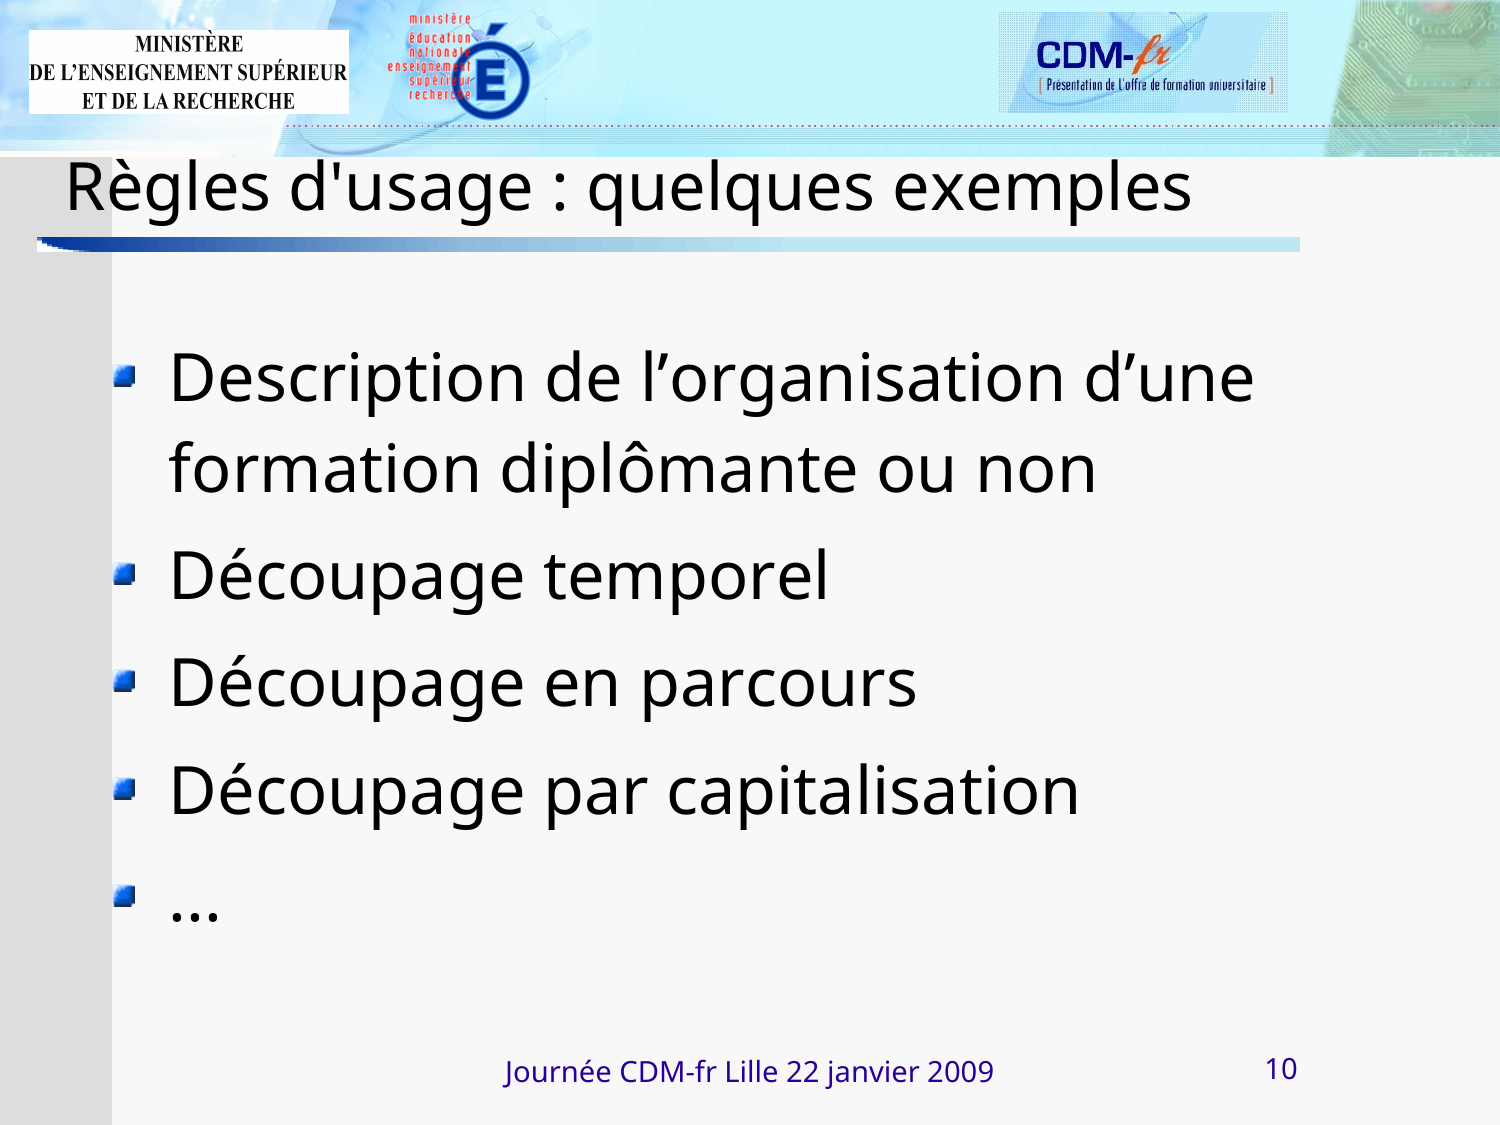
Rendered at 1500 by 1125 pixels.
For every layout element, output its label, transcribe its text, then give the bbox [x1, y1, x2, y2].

picture [37, 237, 1300, 252]
picture [0, 0, 1500, 157]
title Règles d'usage : quelques exemples [50, 137, 1463, 238]
list Description de l’organisation d’une formation diplômante ou non Découpage temporel Découpage en parcours Découpage par capitalisation ... [112, 329, 1388, 989]
